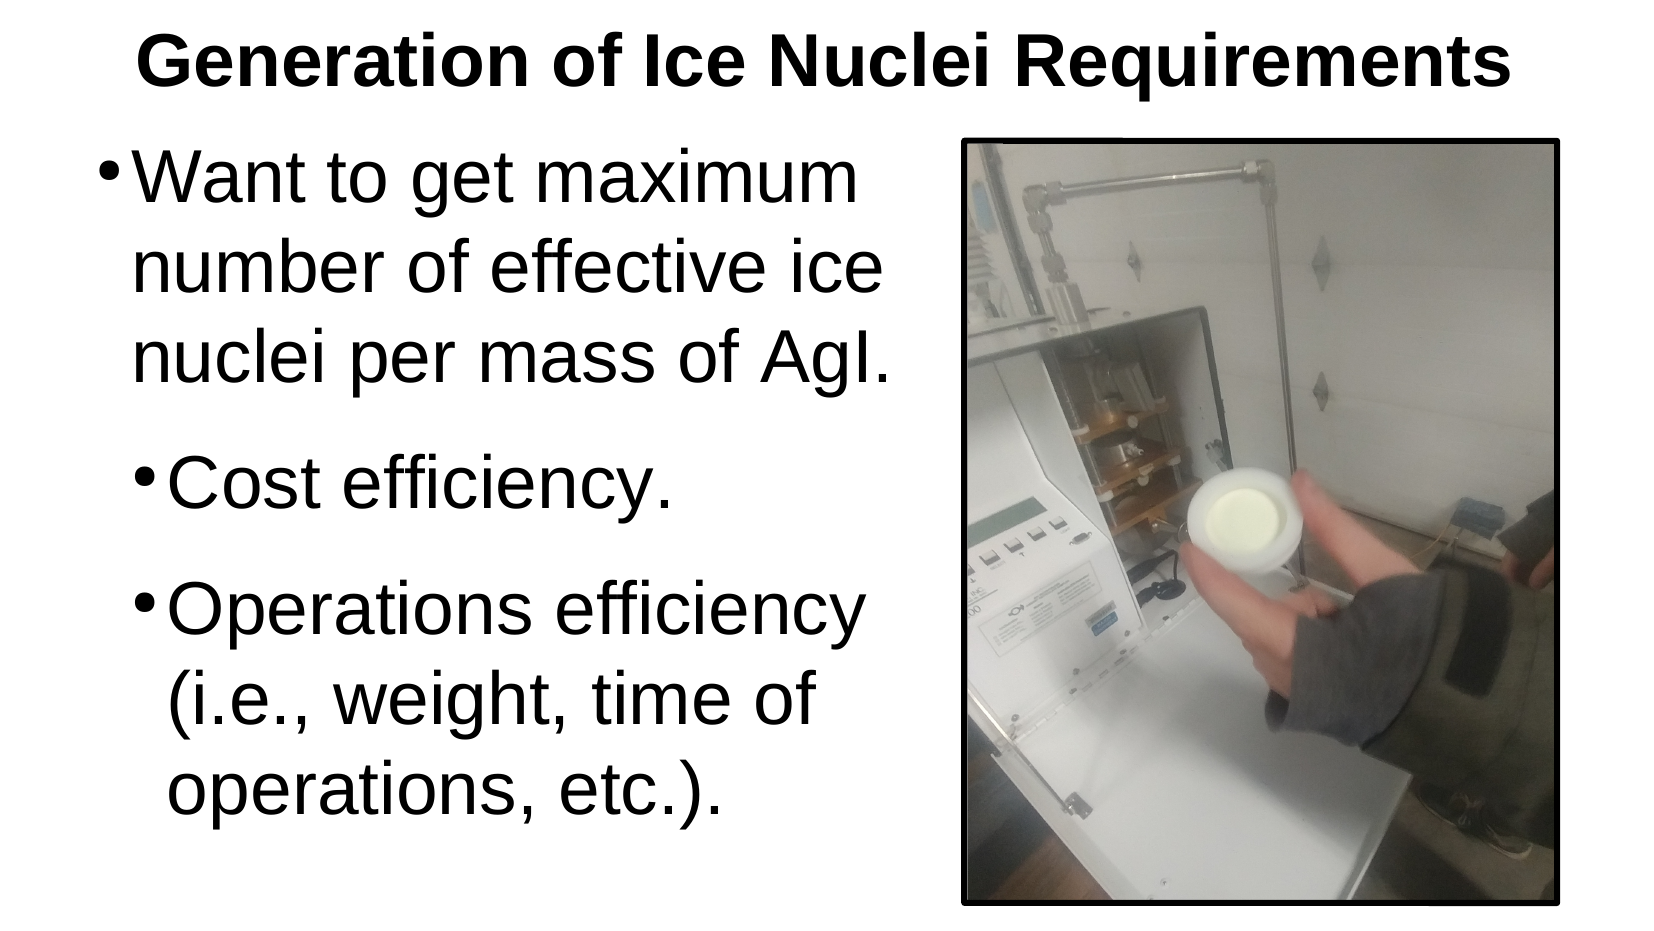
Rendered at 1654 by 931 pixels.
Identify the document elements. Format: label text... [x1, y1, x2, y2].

picture [967, 143, 1555, 901]
text_box Want to get maximum number of effective ice nuclei per mass of AgI. Cost efficiency. Operations efficiency (i.e., weight, time of operations, etc.). [39, 120, 951, 838]
title Generation of Ice Nuclei Requirements [0, 5, 1654, 107]
